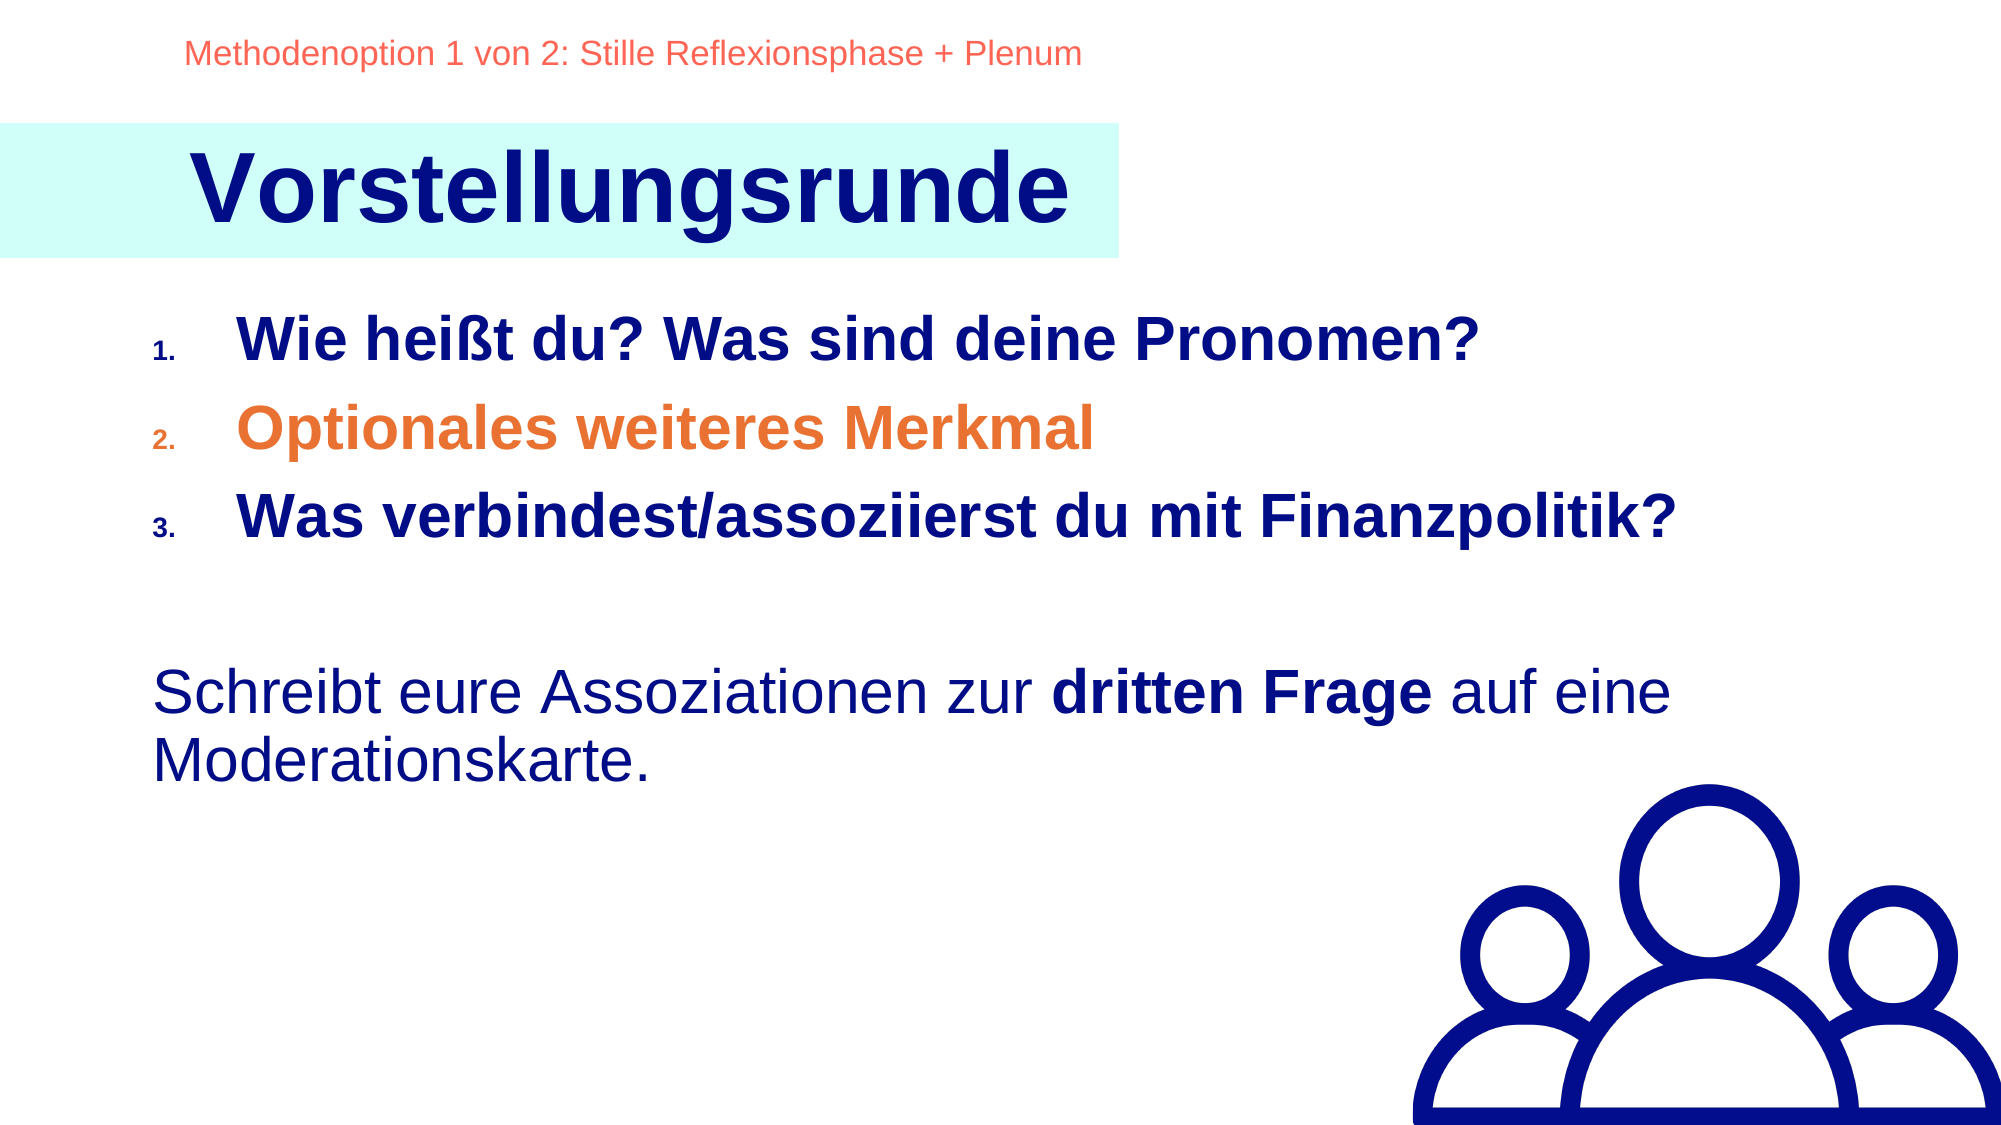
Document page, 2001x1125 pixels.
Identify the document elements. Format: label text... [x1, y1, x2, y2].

text_box [1412, 784, 2000, 1125]
list Wie heißt du? Was sind deine Pronomen? Optionales weiteres Merkmal Was verbindest/assoziierst du mit Finanzpolitik? Schreibt eure Assoziationen zur dritten Frage auf eine Moderationskarte. [137, 299, 1863, 1014]
list Vorstellungsrunde [137, 129, 1093, 258]
list Methodenoption 1 von 2: Stille Reflexionsphase + Plenum [137, 27, 1274, 107]
